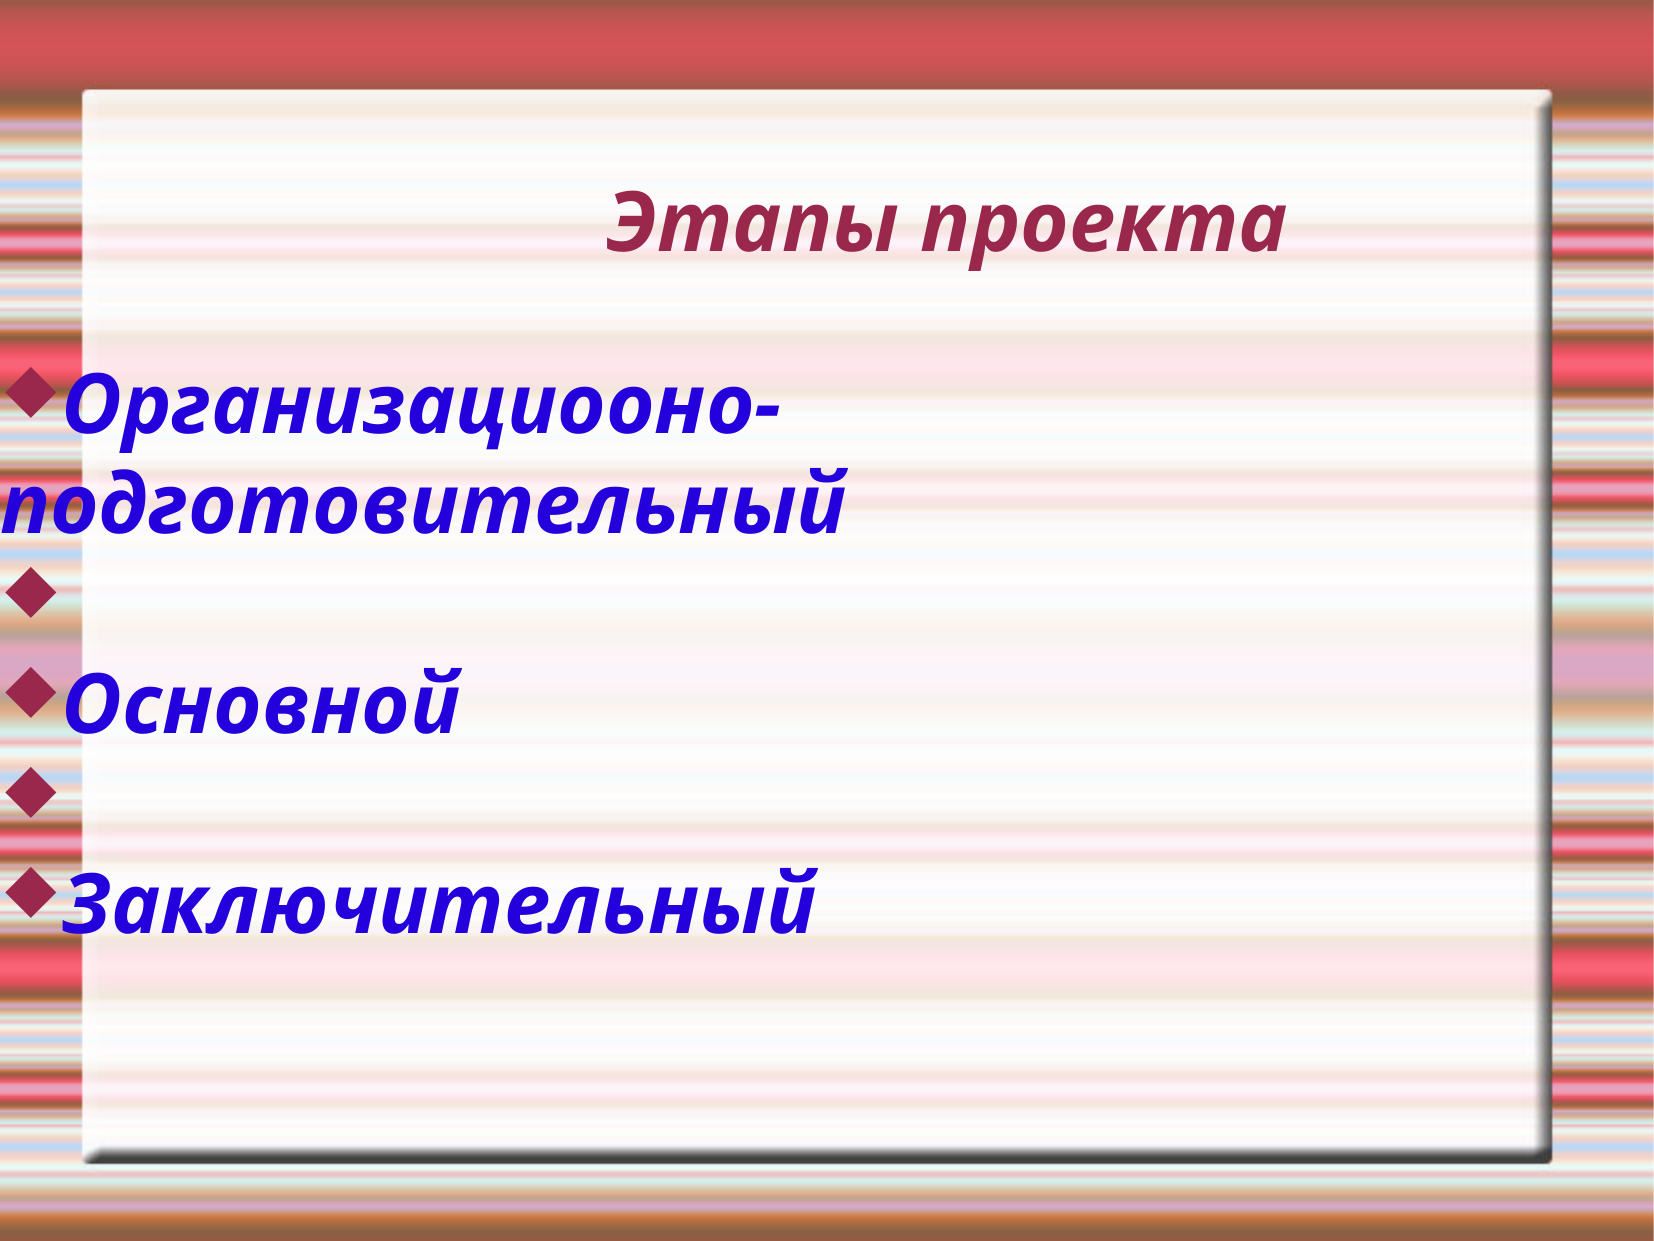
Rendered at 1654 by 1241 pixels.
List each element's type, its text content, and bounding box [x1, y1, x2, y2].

title Этапы проекта [241, 114, 1654, 322]
list Организациооно-подготовительный Основной Заключительный [0, 350, 1382, 1133]
